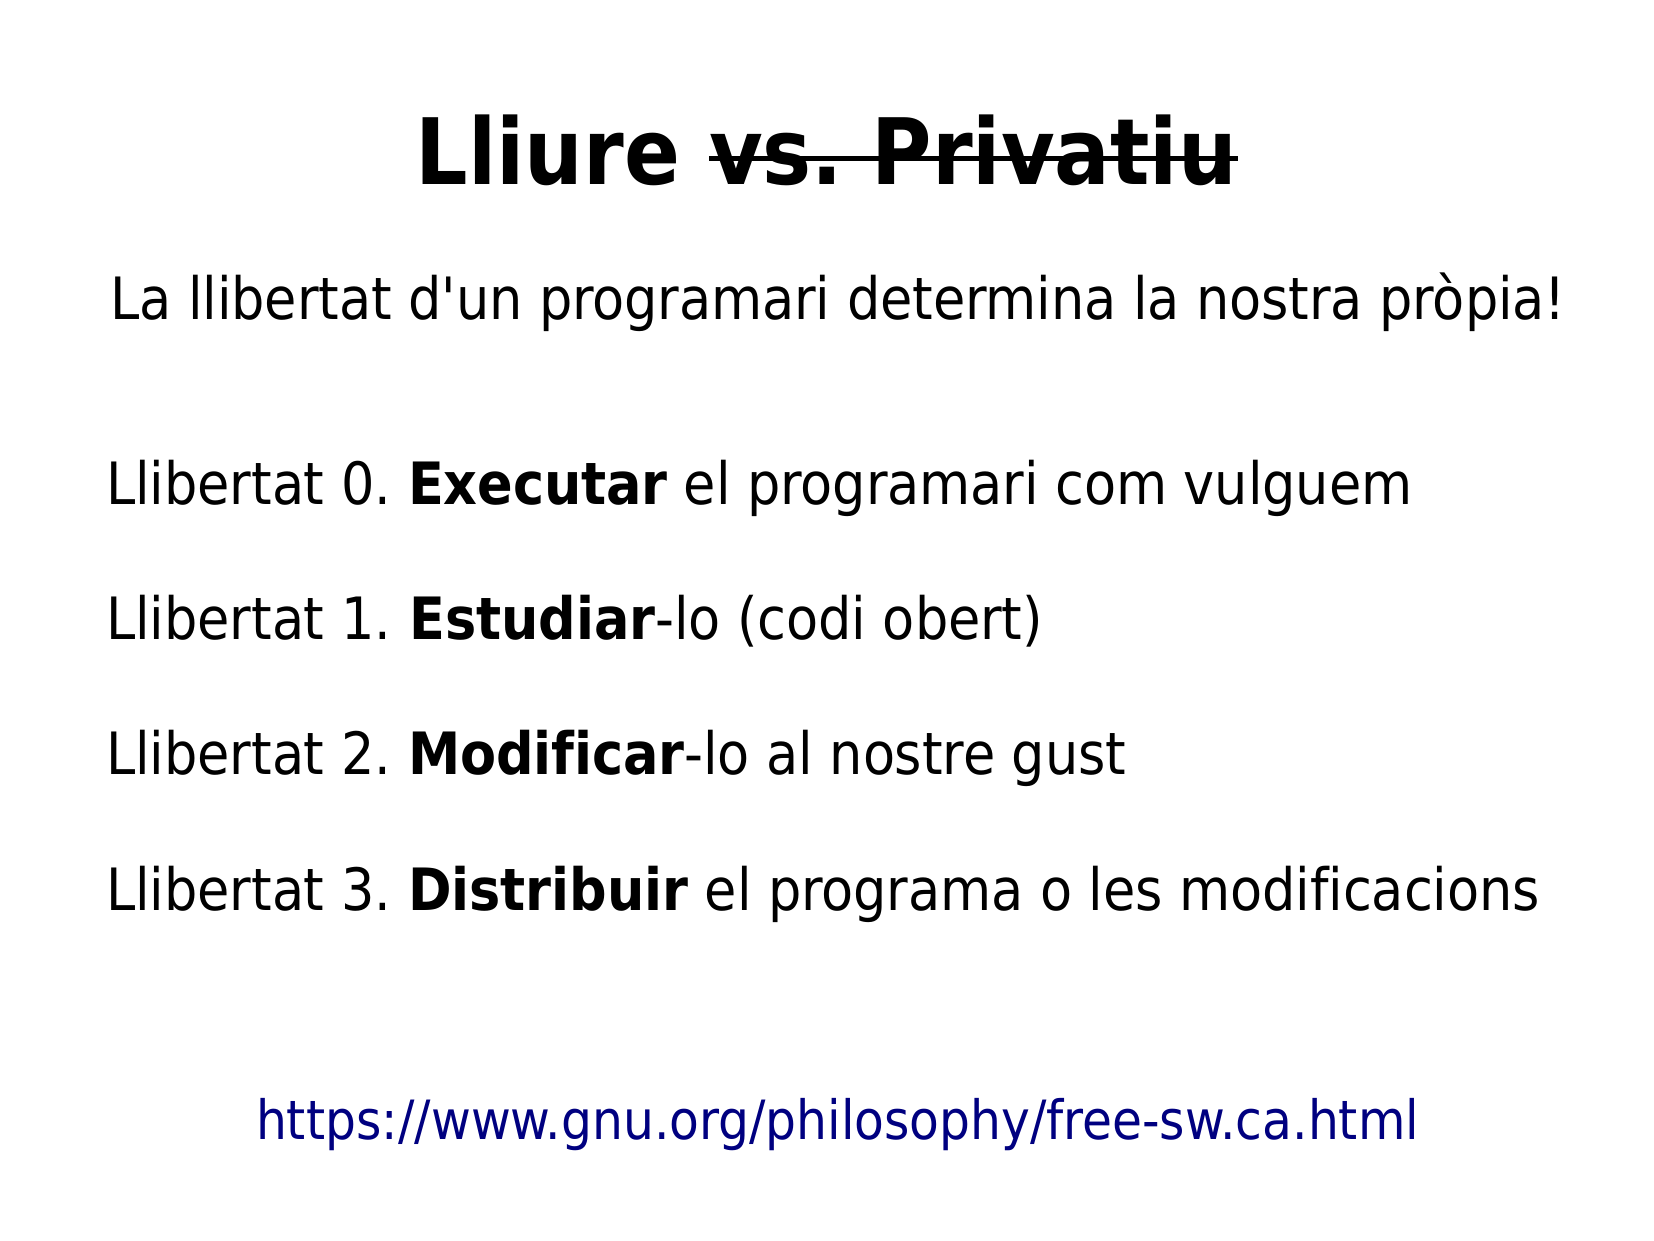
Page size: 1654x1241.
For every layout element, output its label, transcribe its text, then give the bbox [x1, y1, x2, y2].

title Lliure vs. Privatiu [82, 49, 1571, 257]
title La llibertat d'un programari determina la nostra pròpia! [106, 244, 1571, 426]
title https://www.gnu.org/philosophy/free-sw.ca.html [106, 1030, 1571, 1211]
title Llibertat 0. Executar el programari com vulguem Llibertat 1. Estudiar-lo (codi obert) Llibertat 2. Modificar-lo al nostre gust Llibertat 3. Distribuir el programa o les modificacions [106, 450, 1571, 925]
